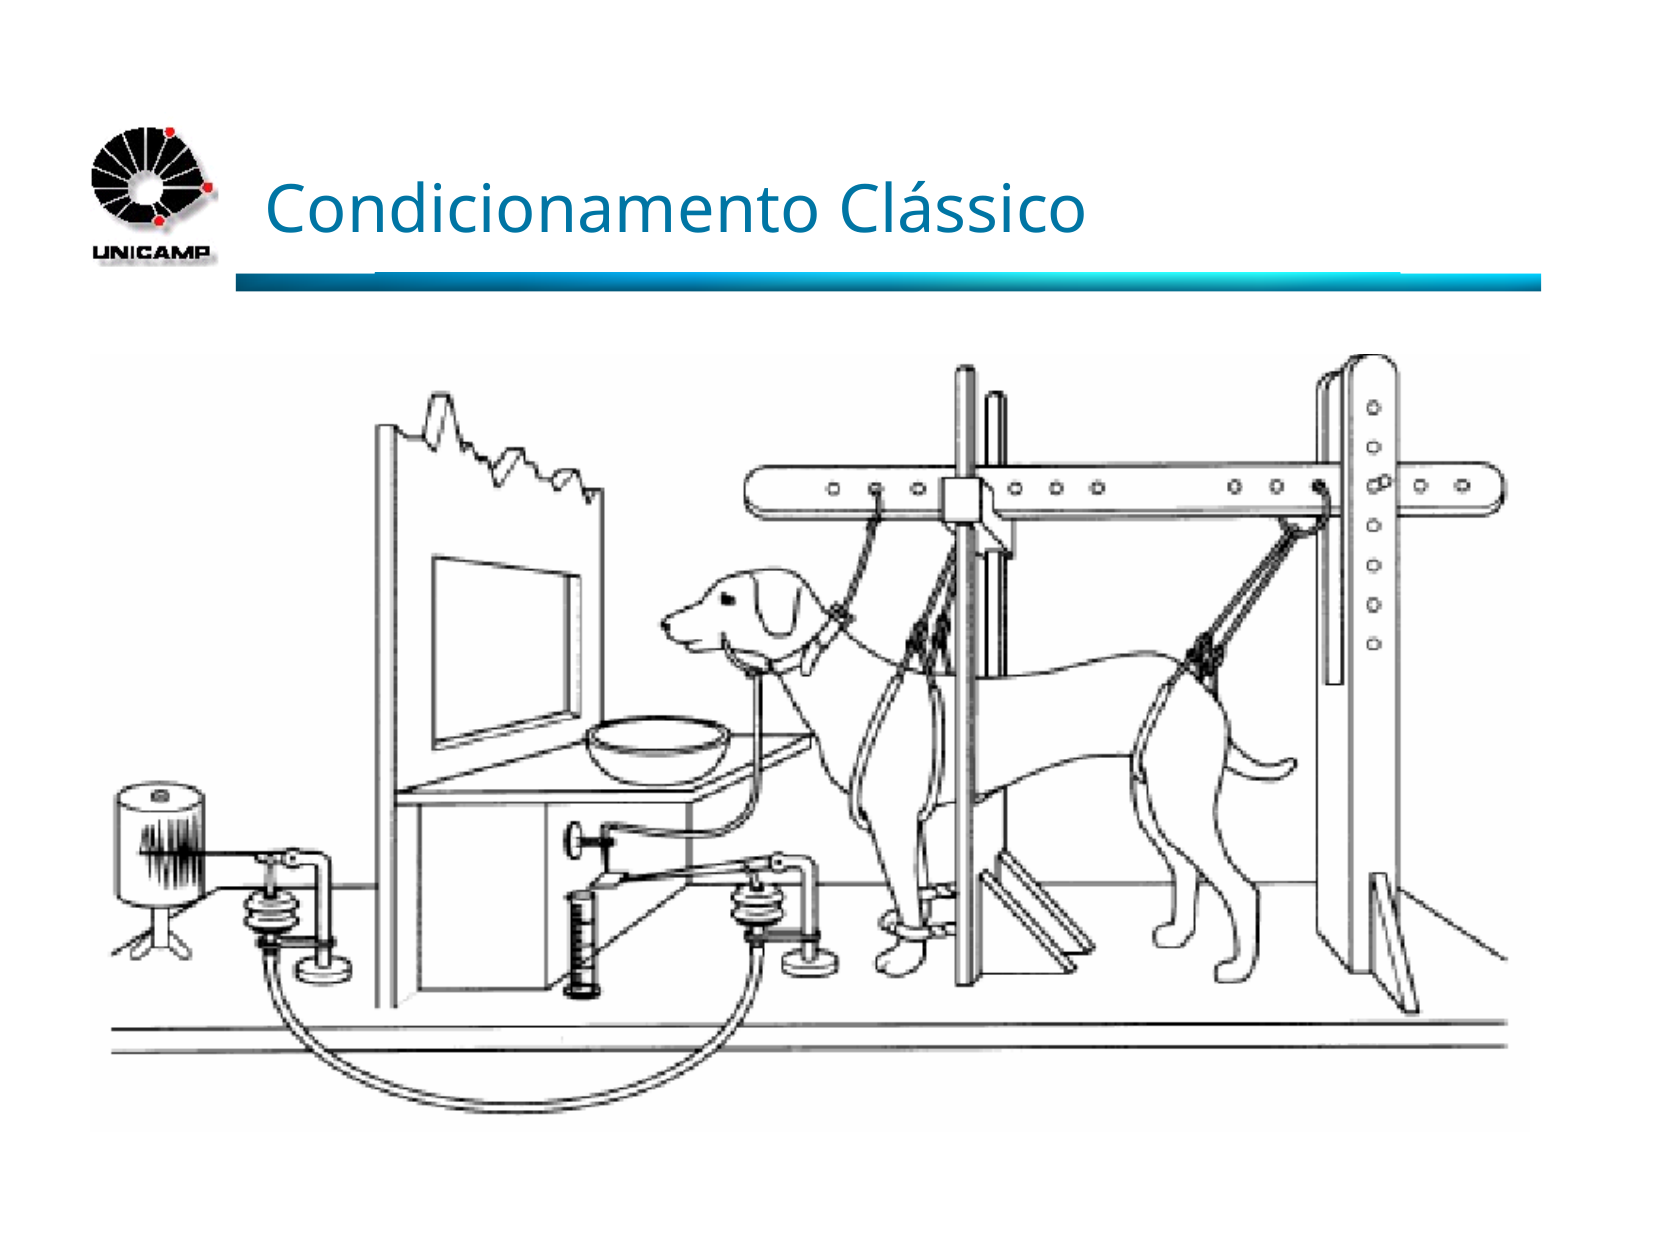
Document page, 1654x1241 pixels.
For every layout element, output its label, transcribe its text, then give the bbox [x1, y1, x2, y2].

picture [125, 272, 1654, 295]
picture [59, 354, 1563, 1132]
title Condicionamento Clássico [264, 42, 1534, 250]
